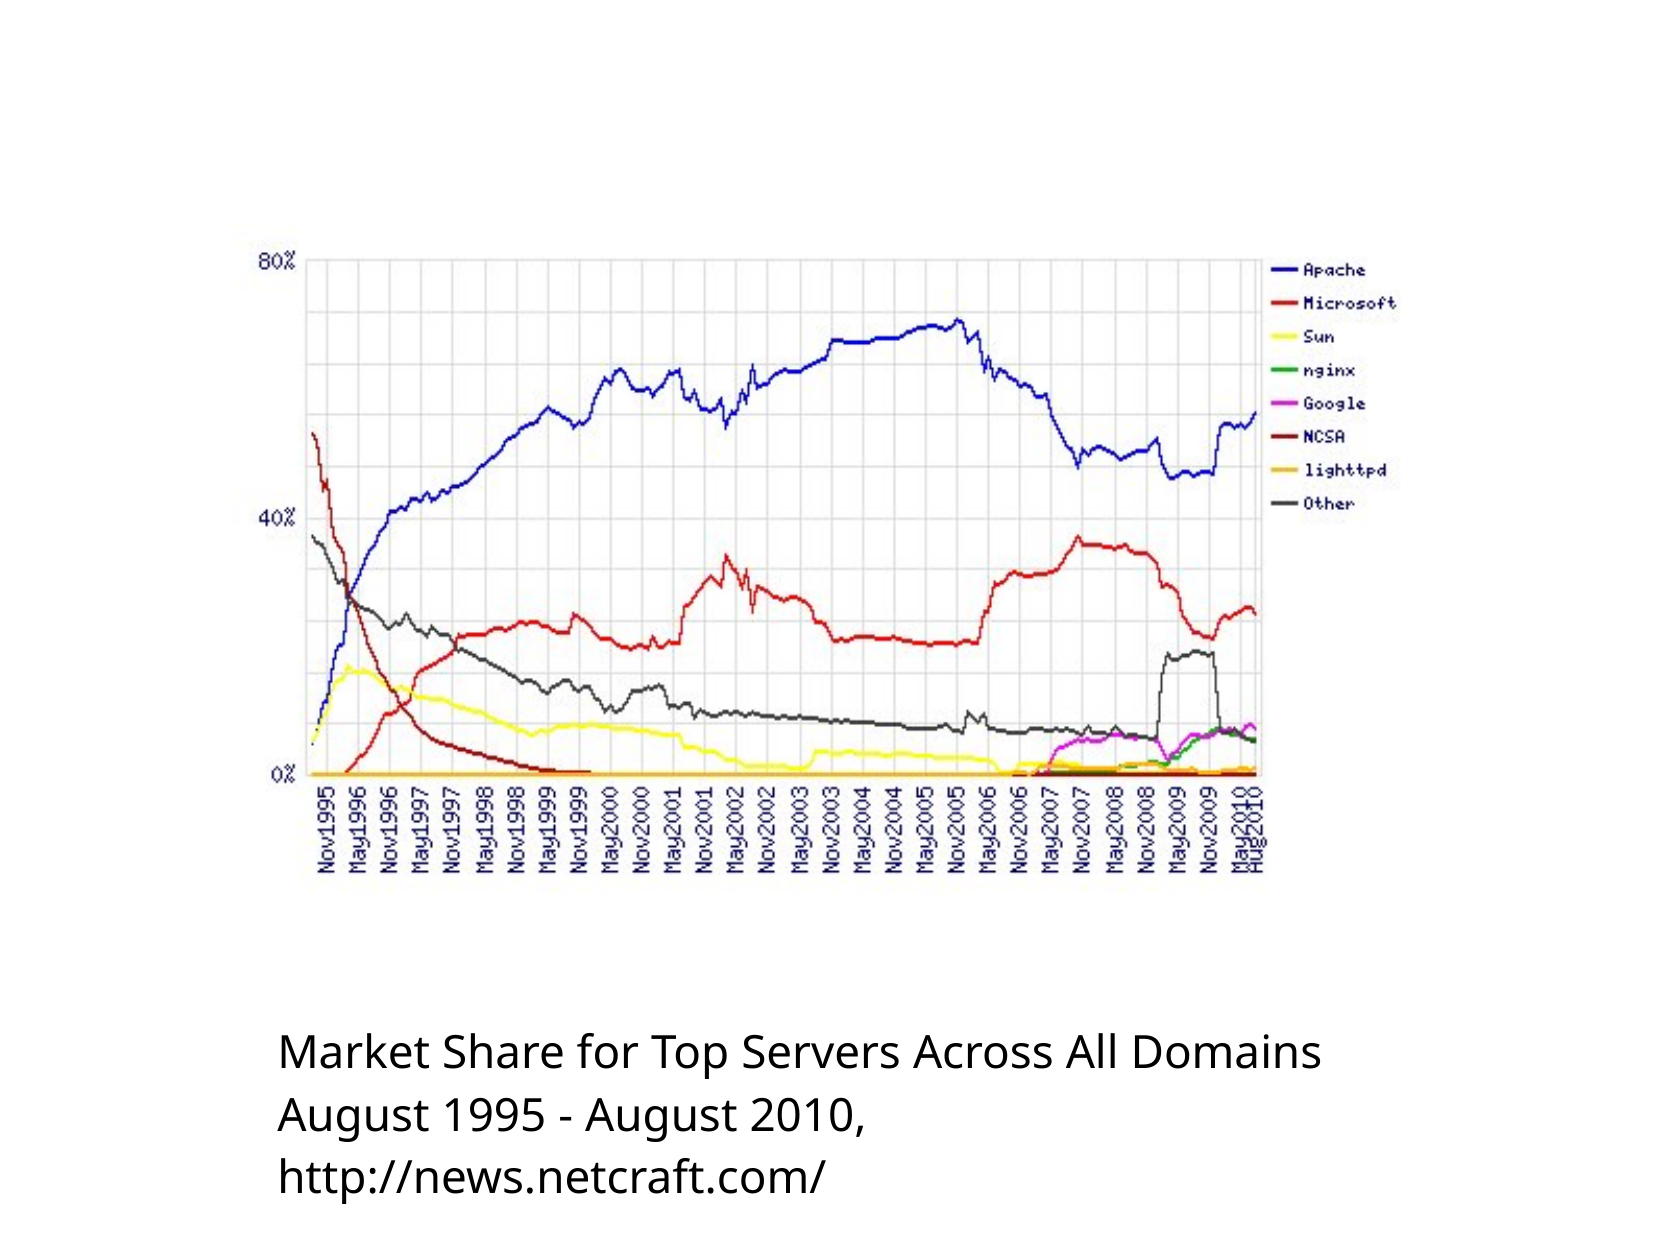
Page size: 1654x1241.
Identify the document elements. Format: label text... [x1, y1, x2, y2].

picture [166, 224, 1501, 917]
text_box Market Share for Top Servers Across All Domains August 1995 - August 2010, http://news.netcraft.com/ [262, 1012, 1576, 1194]
